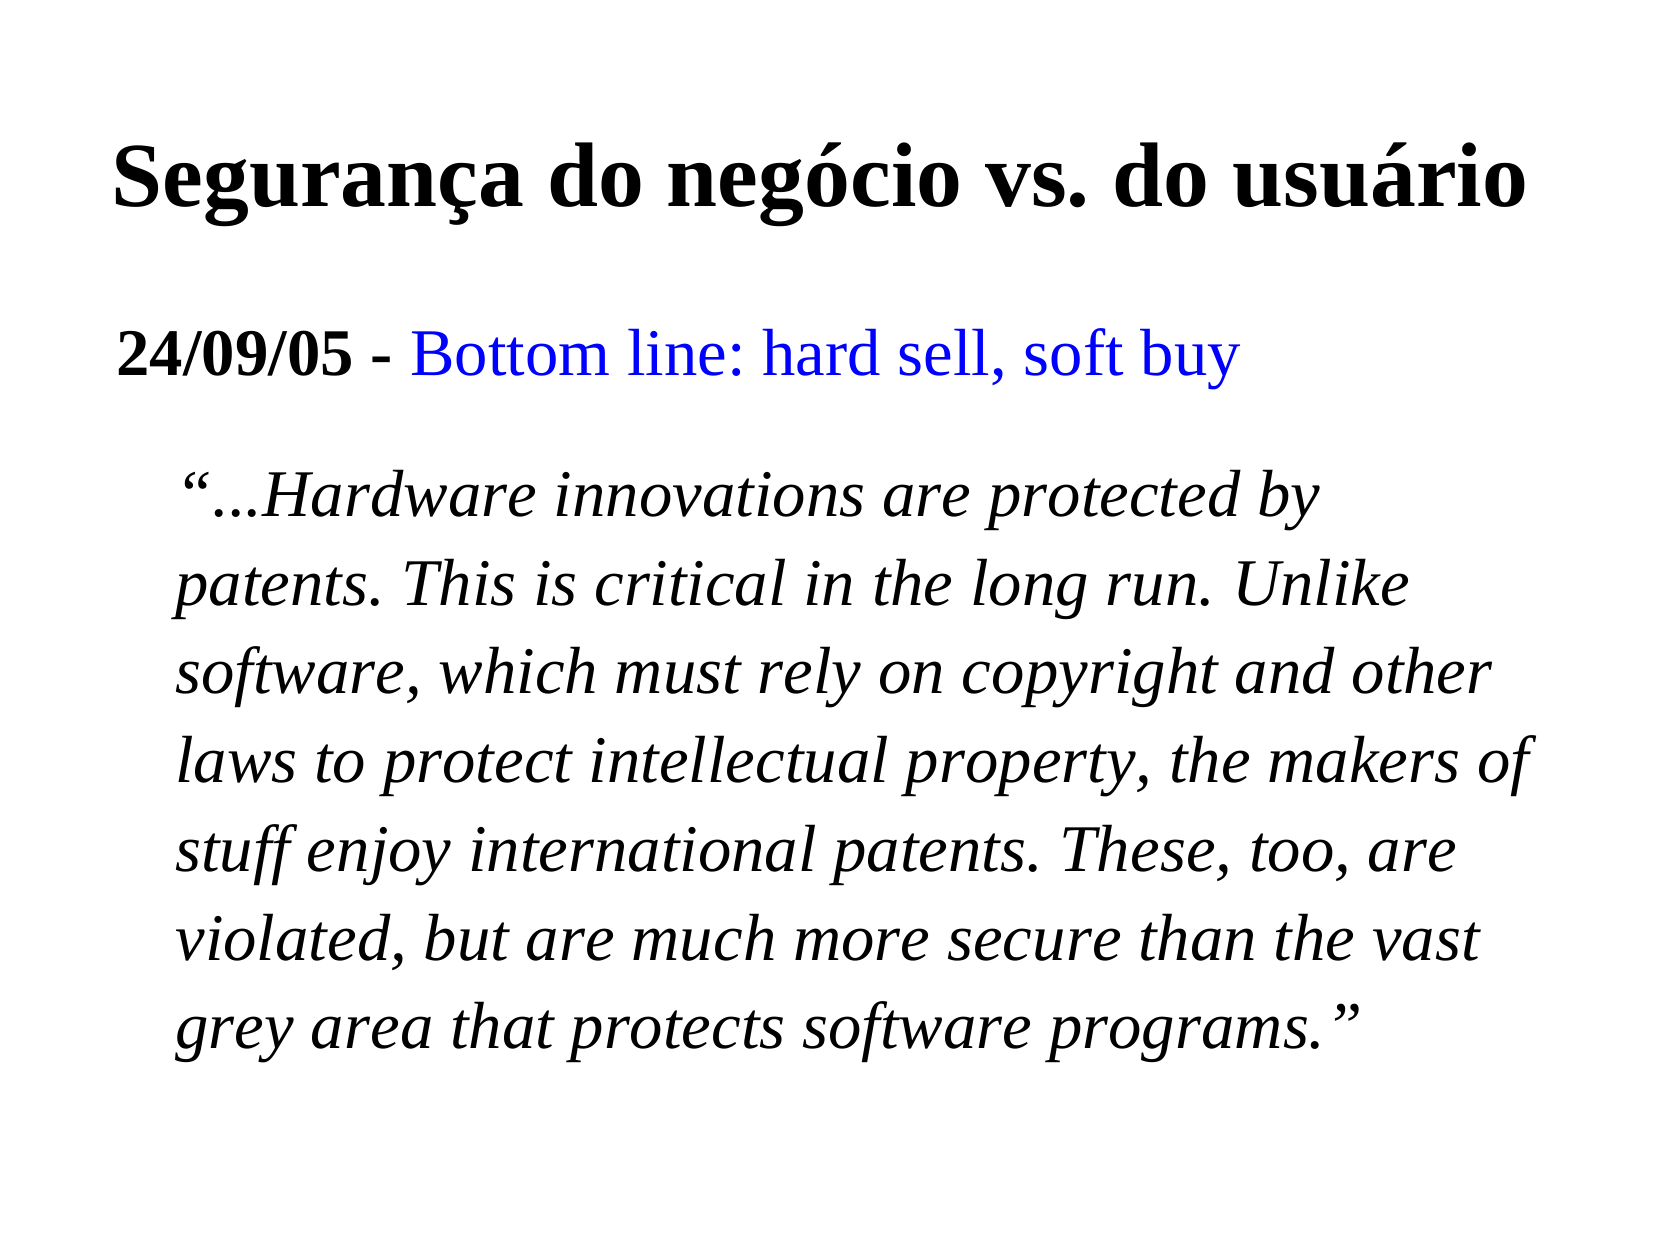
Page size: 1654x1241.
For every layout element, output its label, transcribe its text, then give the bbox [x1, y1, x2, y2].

title Segurança do negócio vs. do usuário [93, 81, 1549, 269]
text_box “...Hardware innovations are protected by patents. This is critical in the long run. Unlike software, which must rely on copyright and other laws to protect intellectual property, the makers of stuff enjoy international patents. These, too, are violated, but are much more secure than the vast grey area that protects software programs.” [175, 441, 1544, 1073]
text_box 24/09/05 - Bottom line: hard sell, soft buy [116, 278, 1243, 391]
